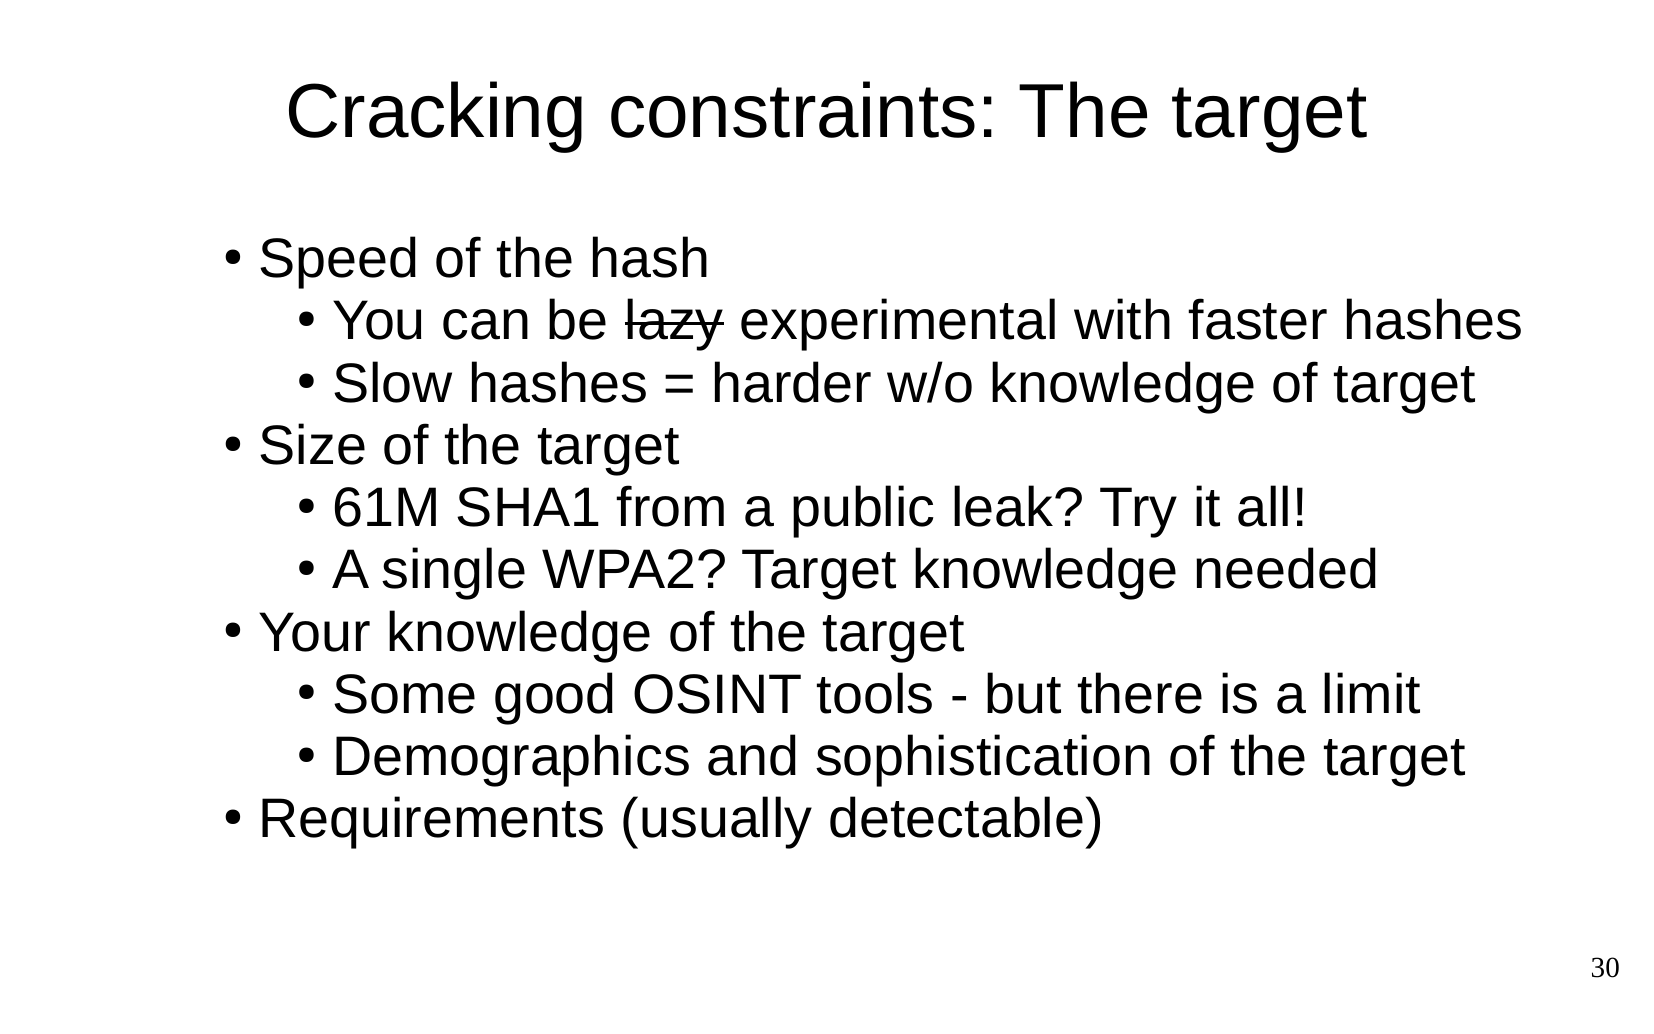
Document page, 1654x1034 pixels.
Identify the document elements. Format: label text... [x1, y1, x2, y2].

text_box <number> [1560, 951, 1621, 1023]
subtitle Speed of the hash You can be lazy experimental with faster hashes Slow hashes = harder w/o knowledge of target Size of the target 61M SHA1 from a public leak? Try it all! A single WPA2? Target knowledge needed Your knowledge of the target Some good OSINT tools - but there is a limit Demographics and sophistication of the target Requirements (usually detectable) [82, 165, 1571, 941]
title Cracking constraints: The target [82, 41, 1571, 165]
